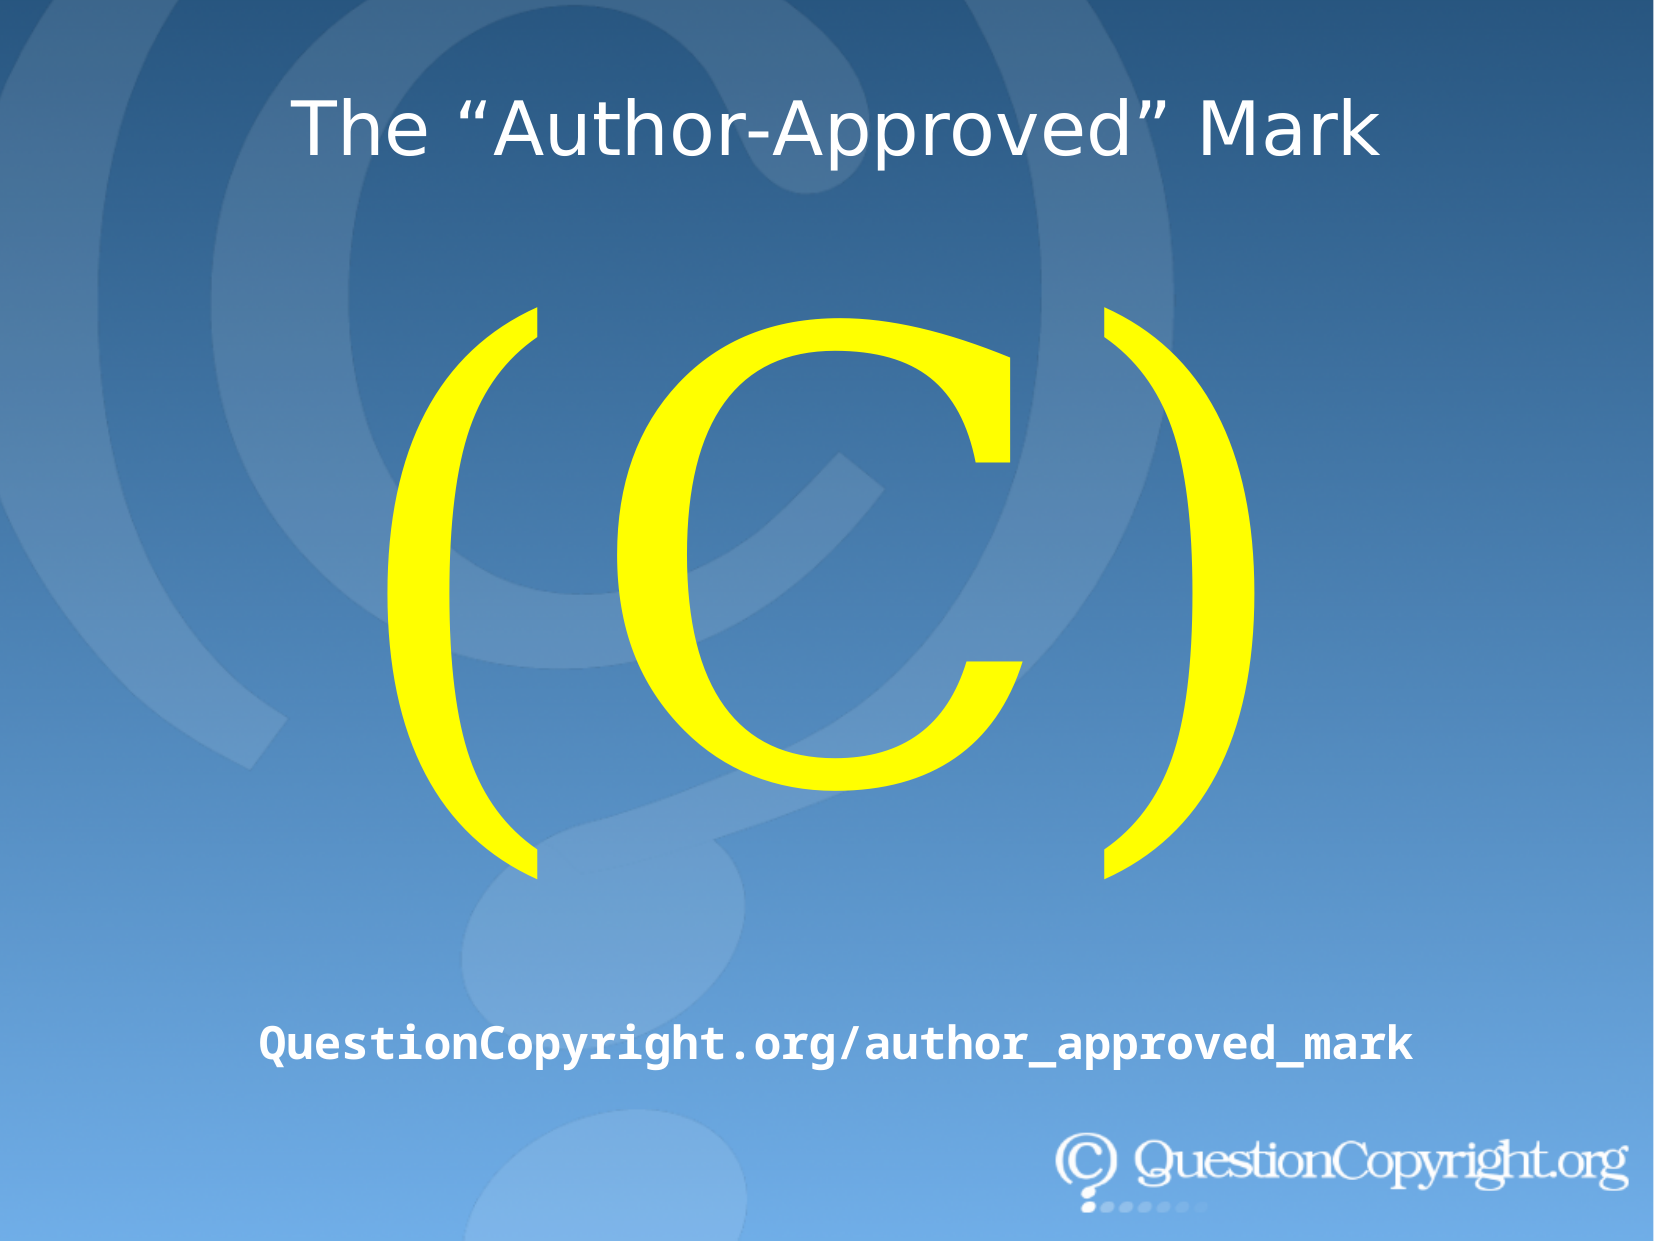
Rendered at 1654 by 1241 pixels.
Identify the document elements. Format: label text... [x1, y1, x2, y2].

picture [0, 0, 1654, 1241]
text_box QuestionCopyright.org/author_approved_mark [244, 1003, 1429, 1074]
text_box The “Author-Approved” Mark [277, 78, 1397, 181]
text_box (C) [324, 194, 1320, 938]
